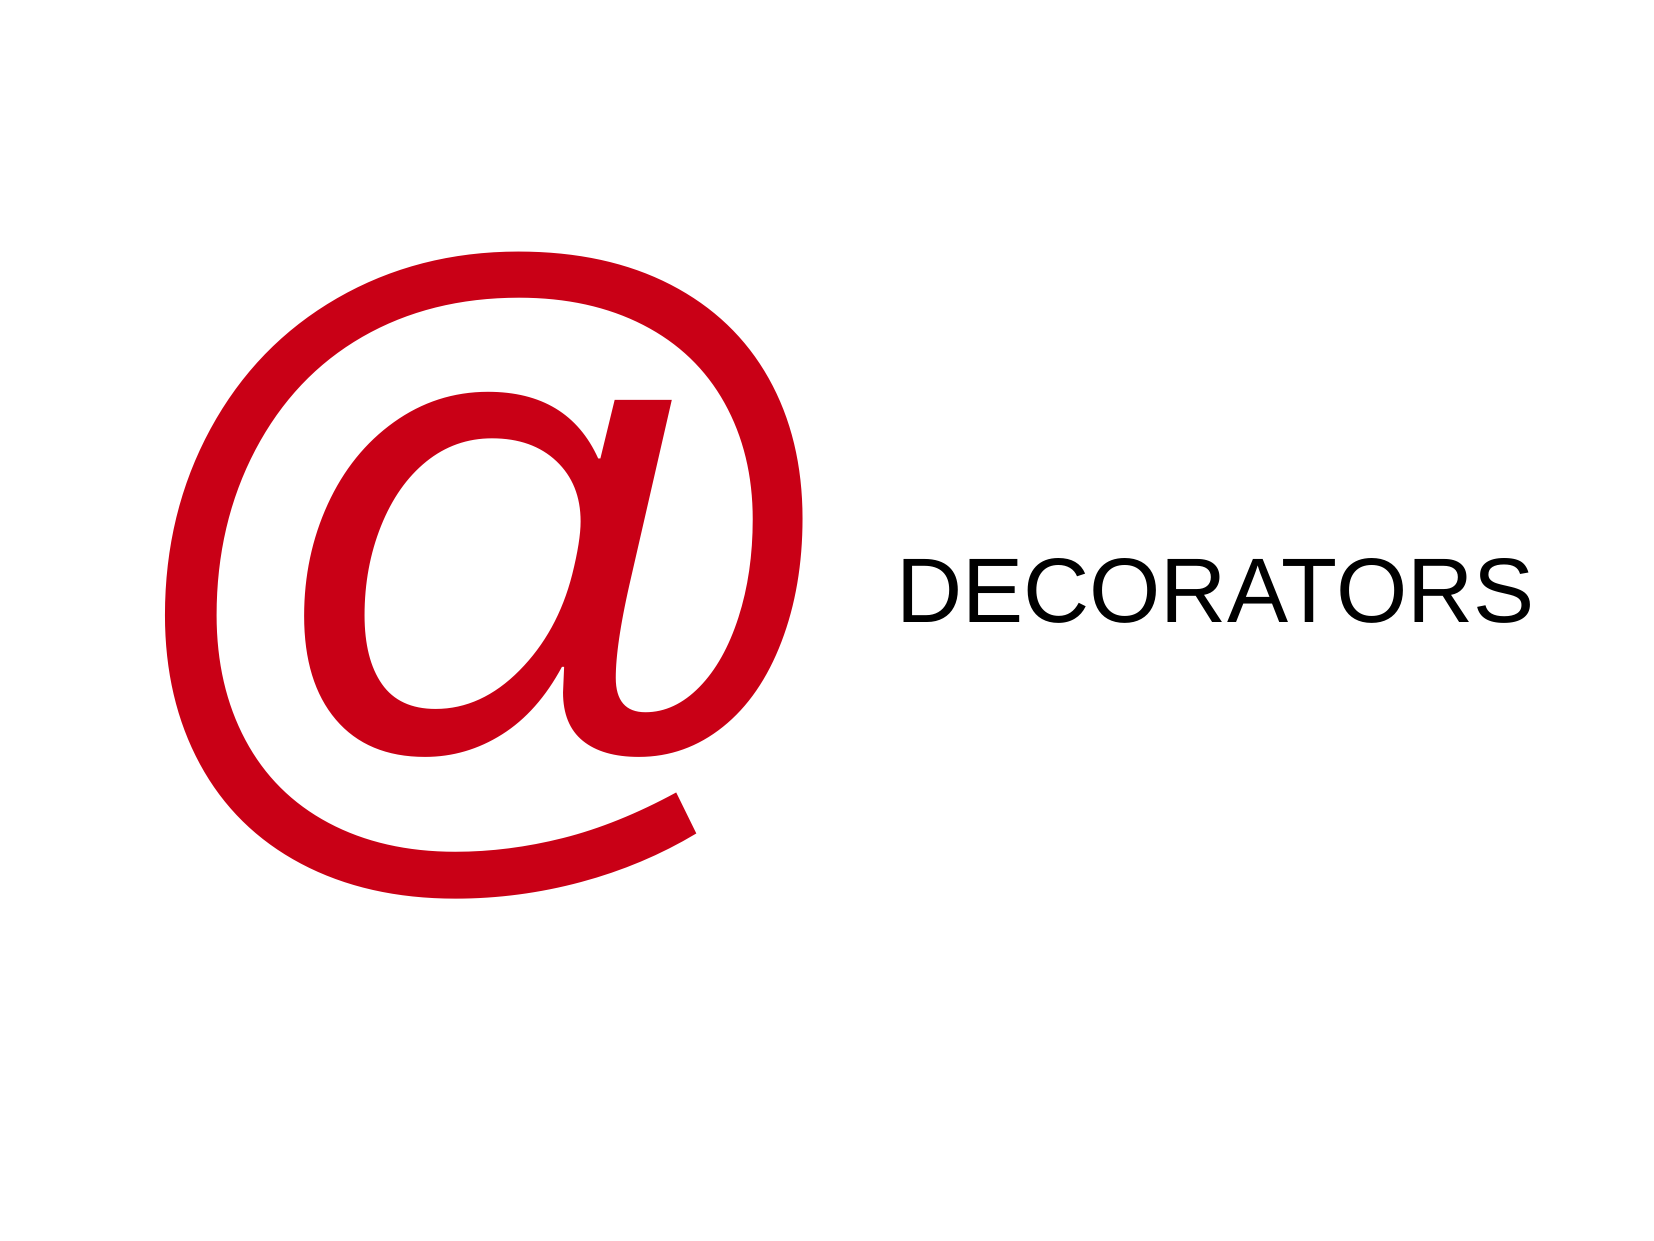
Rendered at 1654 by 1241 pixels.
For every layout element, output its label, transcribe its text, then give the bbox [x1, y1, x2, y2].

title @ [37, 0, 938, 1091]
title DECORATORS [825, 56, 1571, 1126]
